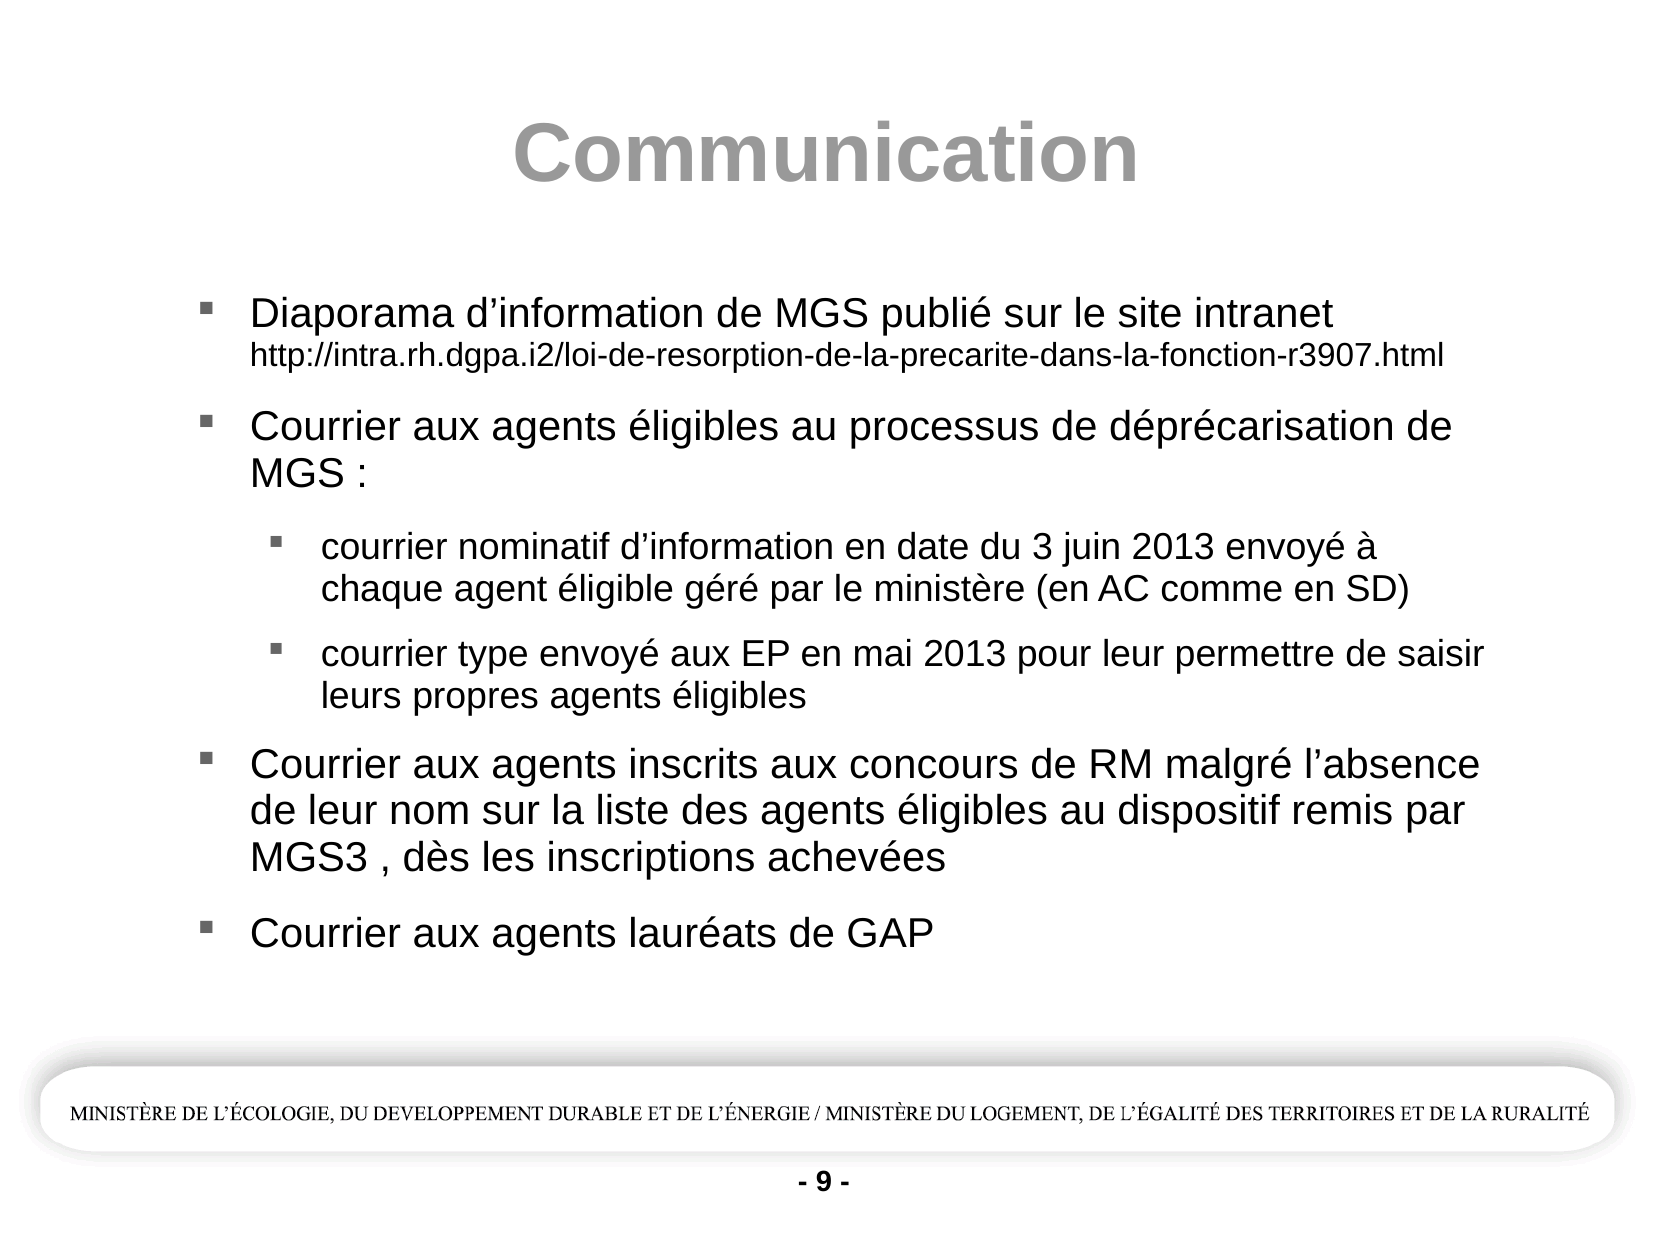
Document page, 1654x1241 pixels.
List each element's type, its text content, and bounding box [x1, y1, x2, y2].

picture [0, 1018, 1654, 1184]
picture [820, 1174, 826, 1181]
list Diaporama d’information de MGS publié sur le site intranet http://intra.rh.dgpa.i2/loi-de-resorption-de-la-precarite-dans-la-fonction-r3907.html Courrier aux agents éligibles au processus de déprécarisation de MGS : courrier nominatif d’information en date du 3 juin 2013 envoyé à chaque agent éligible géré par le ministère (en AC comme en SD) courrier type envoyé aux EP en mai 2013 pour leur permettre de saisir leurs propres agents éligibles Courrier aux agents inscrits aux concours de RM malgré l’absence de leur nom sur la liste des agents éligibles au dispositif remis par MGS3 , dès les inscriptions achevées Courrier aux agents lauréats de GAP [179, 213, 1509, 1028]
title Communication [82, 49, 1571, 257]
